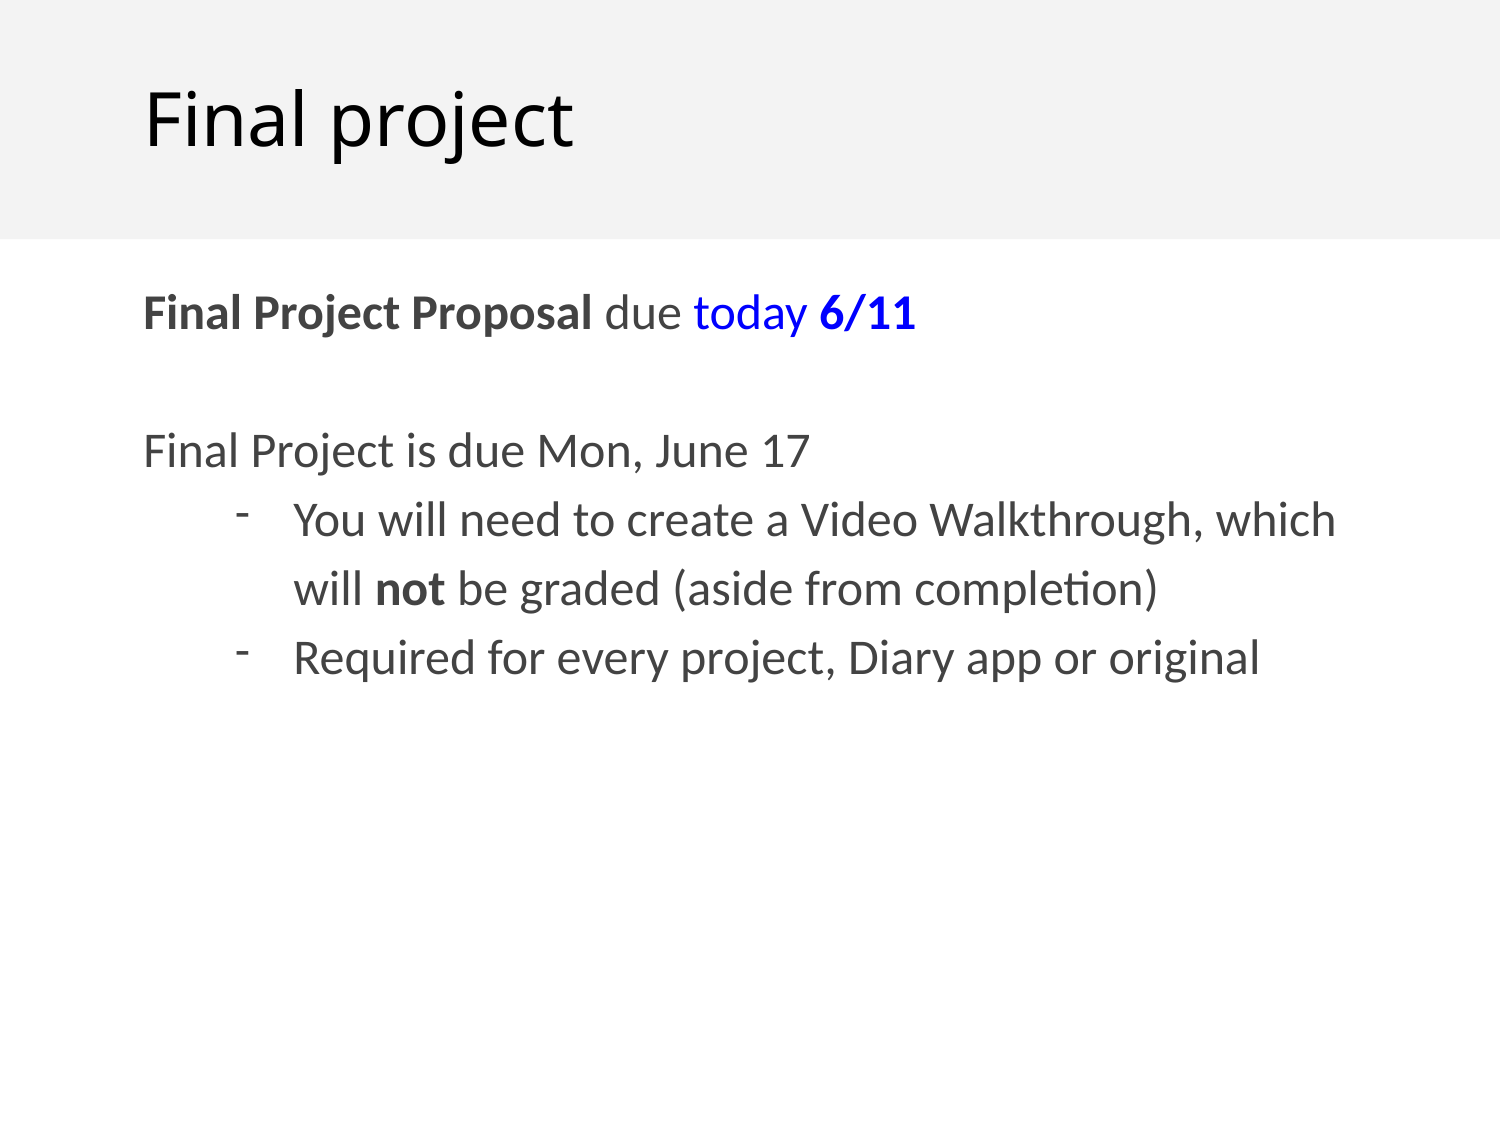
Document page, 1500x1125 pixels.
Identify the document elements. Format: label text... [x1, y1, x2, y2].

list Final Project Proposal due today 6/11 Final Project is due Mon, June 17 You will need to create a Video Walkthrough, which will not be graded (aside from completion) Required for every project, Diary app or original [128, 255, 1372, 1074]
title Final project [128, 56, 1372, 183]
